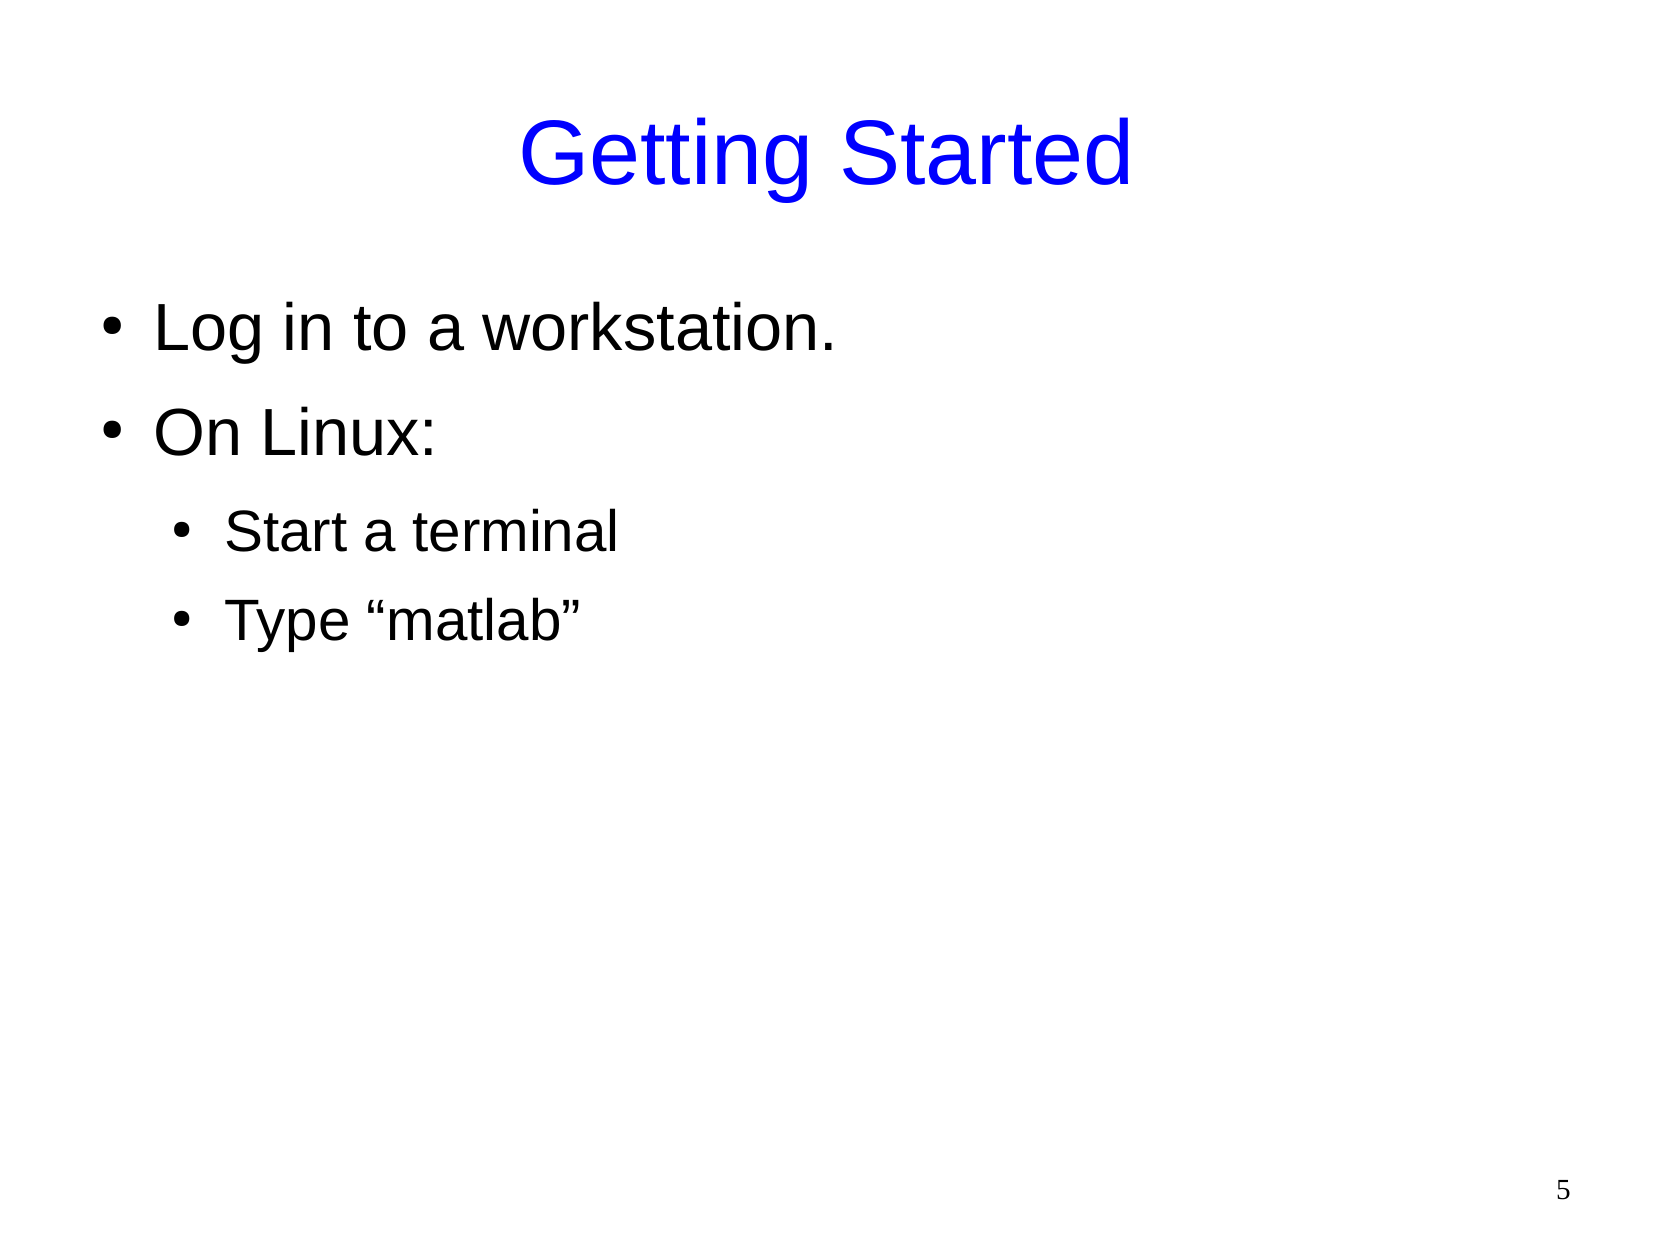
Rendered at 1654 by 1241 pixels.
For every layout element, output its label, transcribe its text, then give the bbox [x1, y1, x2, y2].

list Log in to a workstation. On Linux: Start a terminal Type “matlab” [82, 290, 1571, 1109]
title Getting Started [82, 49, 1571, 257]
